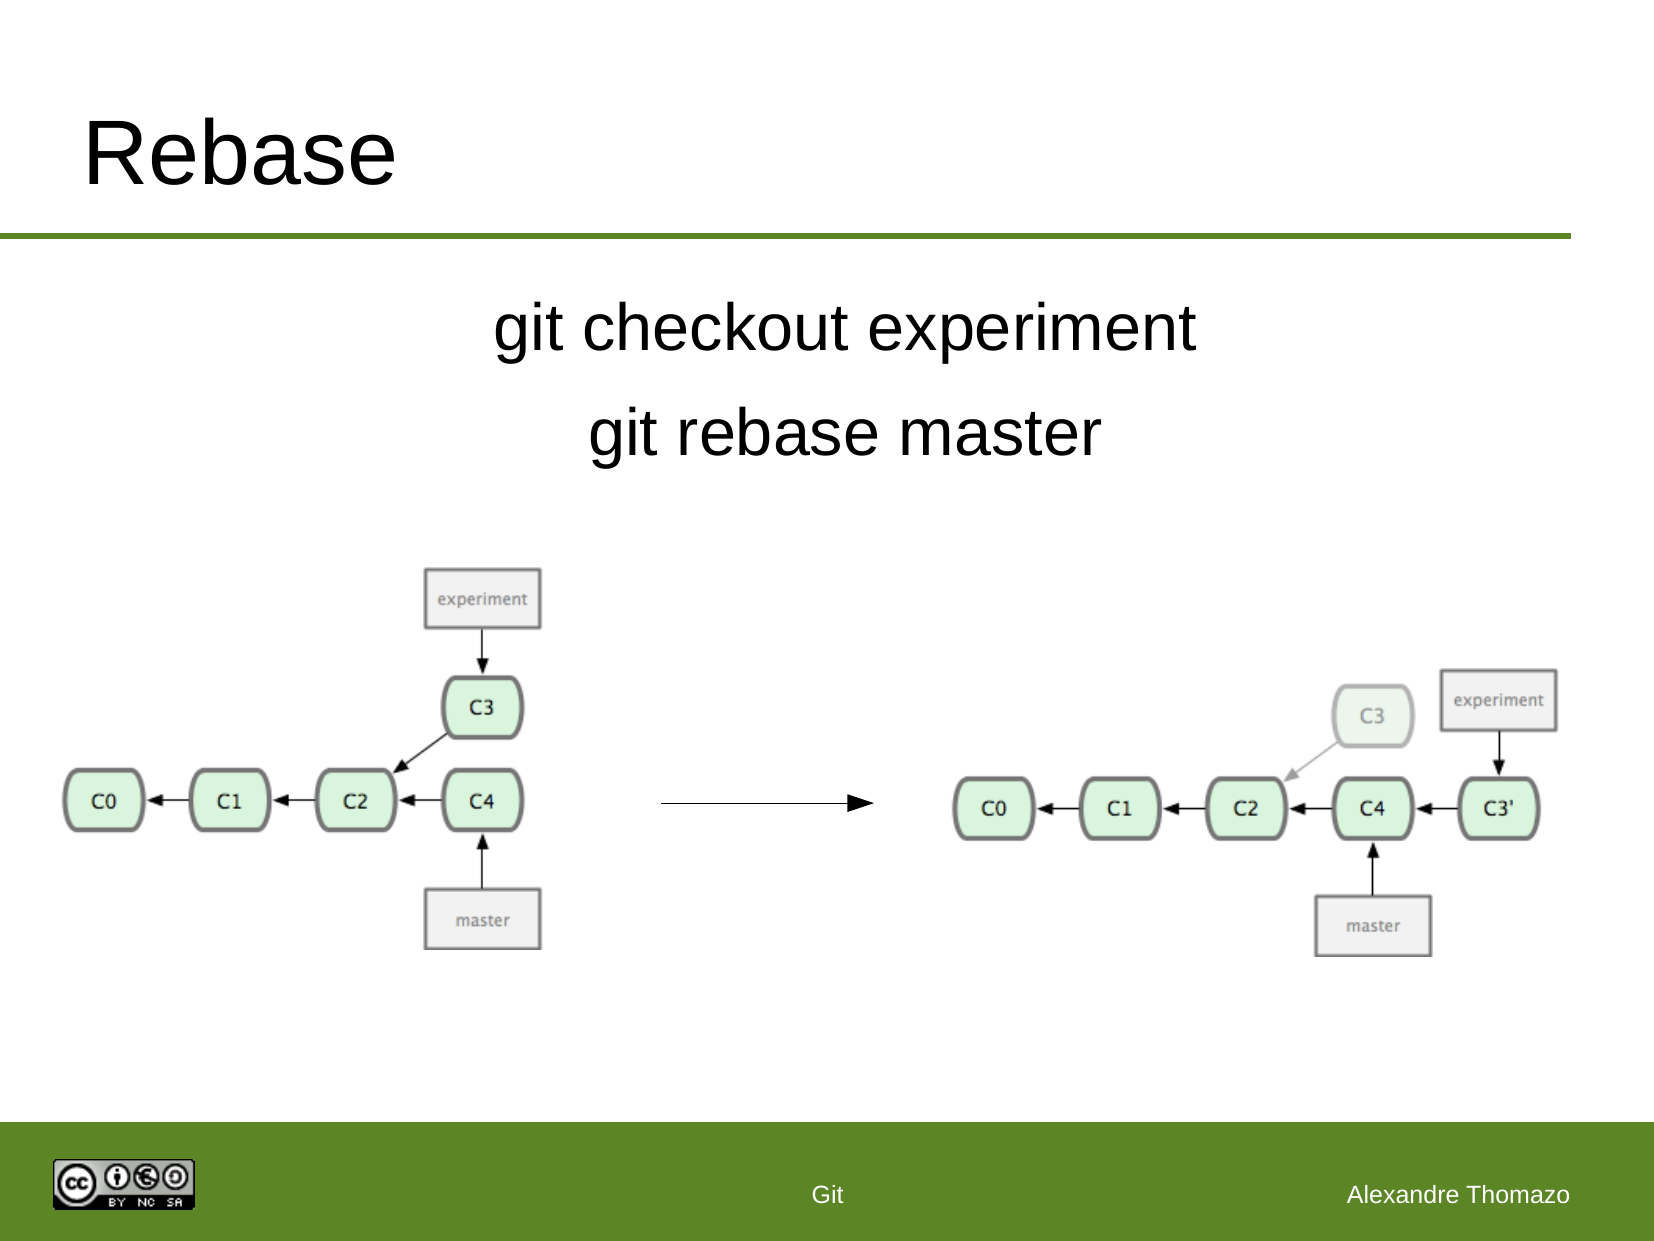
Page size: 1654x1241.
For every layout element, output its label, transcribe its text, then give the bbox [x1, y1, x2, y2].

picture [949, 667, 1560, 957]
list git checkout experiment git rebase master [82, 290, 1538, 1010]
picture [53, 1159, 195, 1210]
picture [59, 566, 544, 950]
title Rebase [82, 49, 1571, 257]
